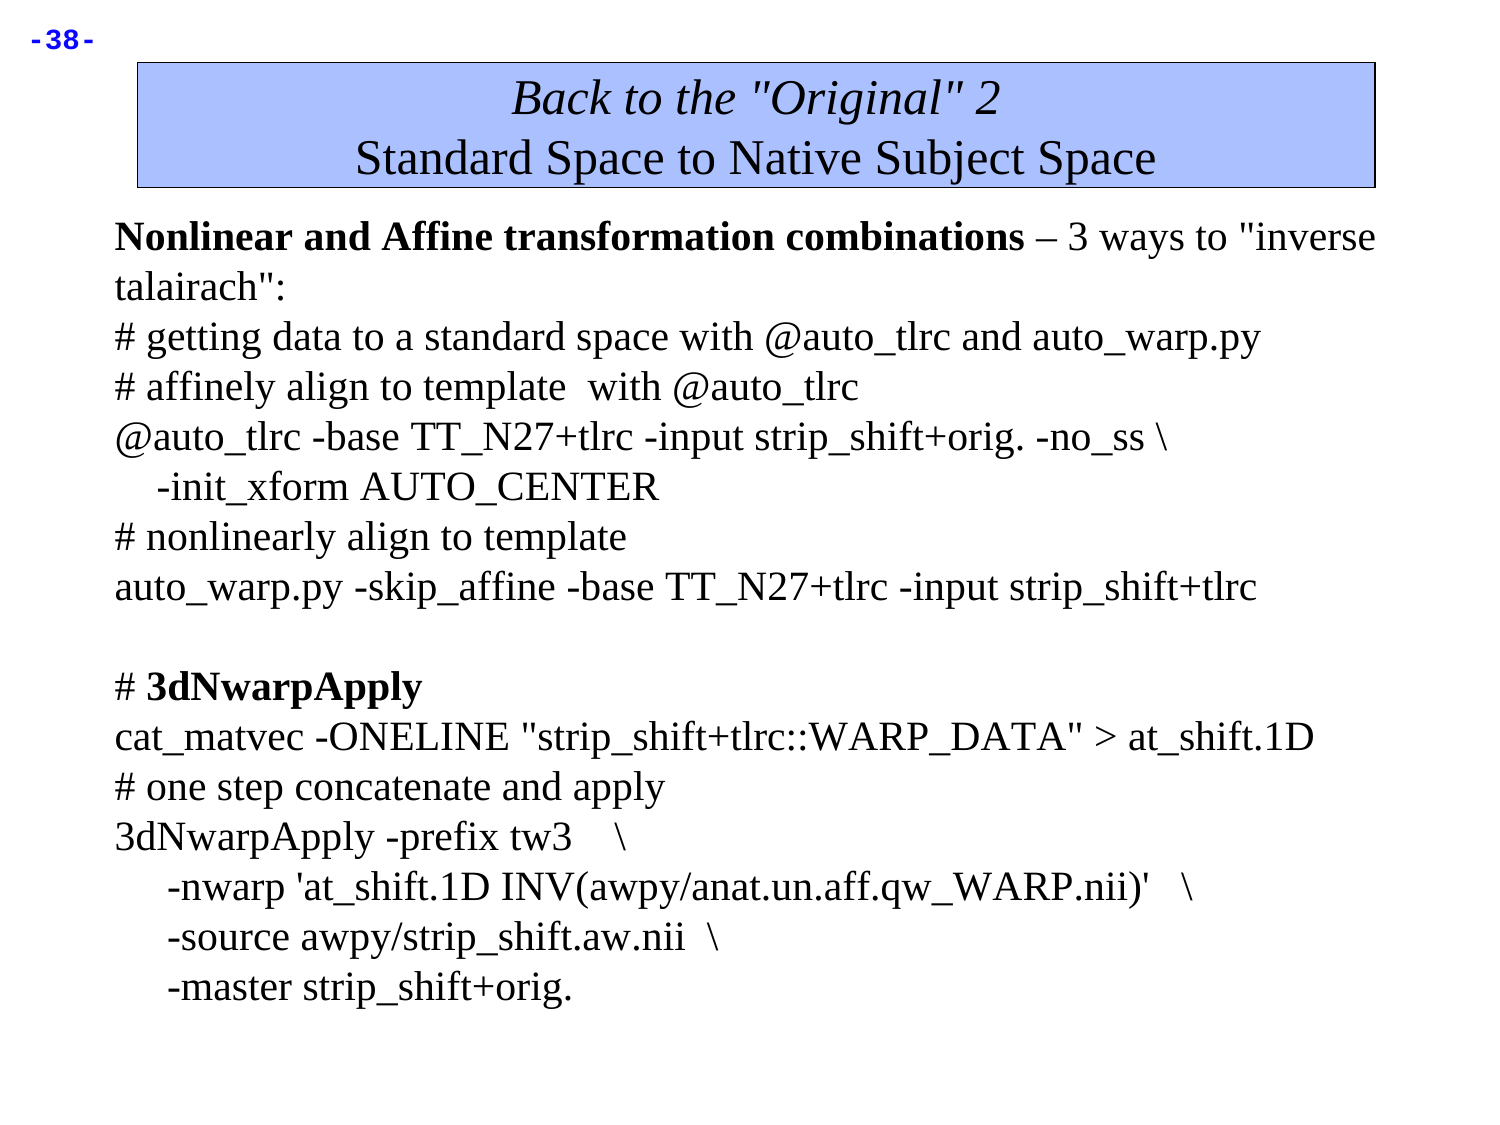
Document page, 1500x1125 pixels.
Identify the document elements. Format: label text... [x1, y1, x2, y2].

title Back to the "Original" 2 Standard Space to Native Subject Space [137, 62, 1375, 188]
text_box Nonlinear and Affine transformation combinations – 3 ways to "inverse talairach": # getting data to a standard space with @auto_tlrc and auto_warp.py # affinely align to template with @auto_tlrc @auto_tlrc -base TT_N27+tlrc -input strip_shift+orig. -no_ss \ -init_xform AUTO_CENTER # nonlinearly align to template auto_warp.py -skip_affine -base TT_N27+tlrc -input strip_shift+tlrc # 3dNwarpApply cat_matvec -ONELINE "strip_shift+tlrc::WARP_DATA" > at_shift.1D # one step concatenate and apply 3dNwarpApply -prefix tw3 \ -nwarp 'at_shift.1D INV(awpy/anat.un.aff.qw_WARP.nii)' \ -source awpy/strip_shift.aw.nii \ -master strip_shift+orig. [99, 200, 1438, 1017]
